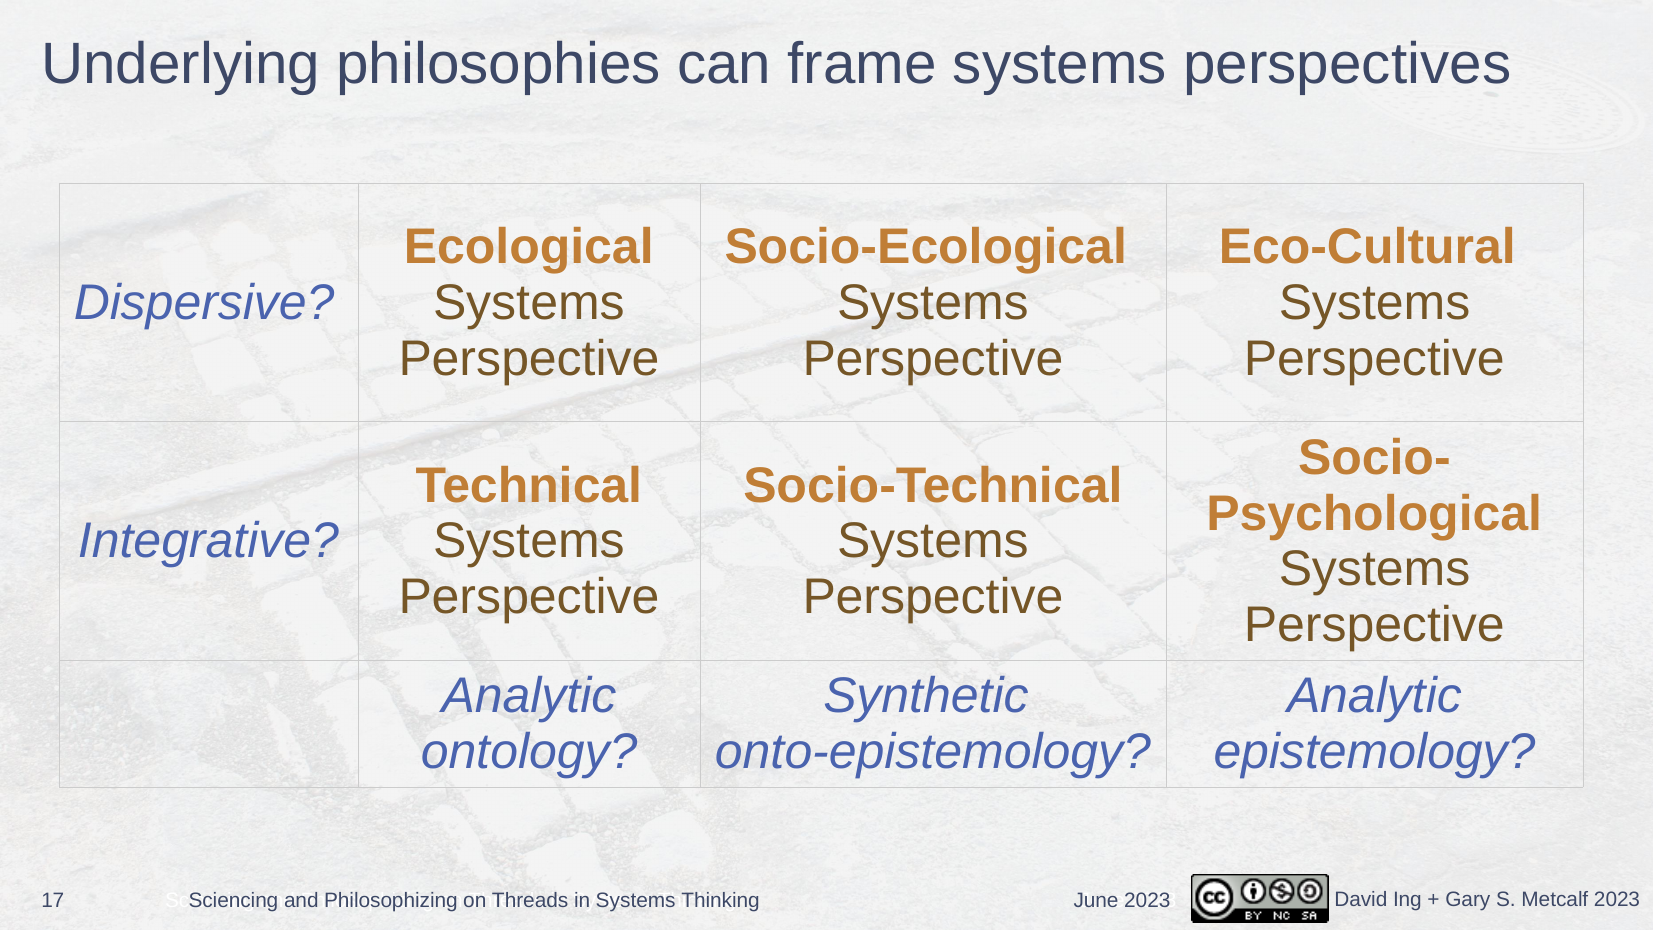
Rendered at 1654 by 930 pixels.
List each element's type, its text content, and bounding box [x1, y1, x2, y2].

table_cell Socio-Technical Systems Perspective [701, 422, 1166, 660]
table_header Socio-Ecological Systems Perspective [701, 184, 1166, 421]
table_header Ecological Systems Perspective [359, 184, 700, 421]
table_cell Integrative? [60, 422, 358, 660]
table_cell Synthetic onto-epistemology? [701, 661, 1166, 787]
table_cell Analytic ontology? [359, 661, 700, 787]
table_cell Analytic epistemology? [1167, 661, 1583, 787]
table_cell Socio-Psychological Systems Perspective [1167, 422, 1583, 660]
table_cell [60, 661, 358, 787]
picture [0, 0, 1653, 930]
title Underlying philosophies can frame systems perspectives [41, 30, 1612, 176]
table_header Dispersive? [60, 184, 358, 421]
table_header Eco-Cultural Systems Perspective [1167, 184, 1583, 421]
table_cell Technical Systems Perspective [359, 422, 700, 660]
